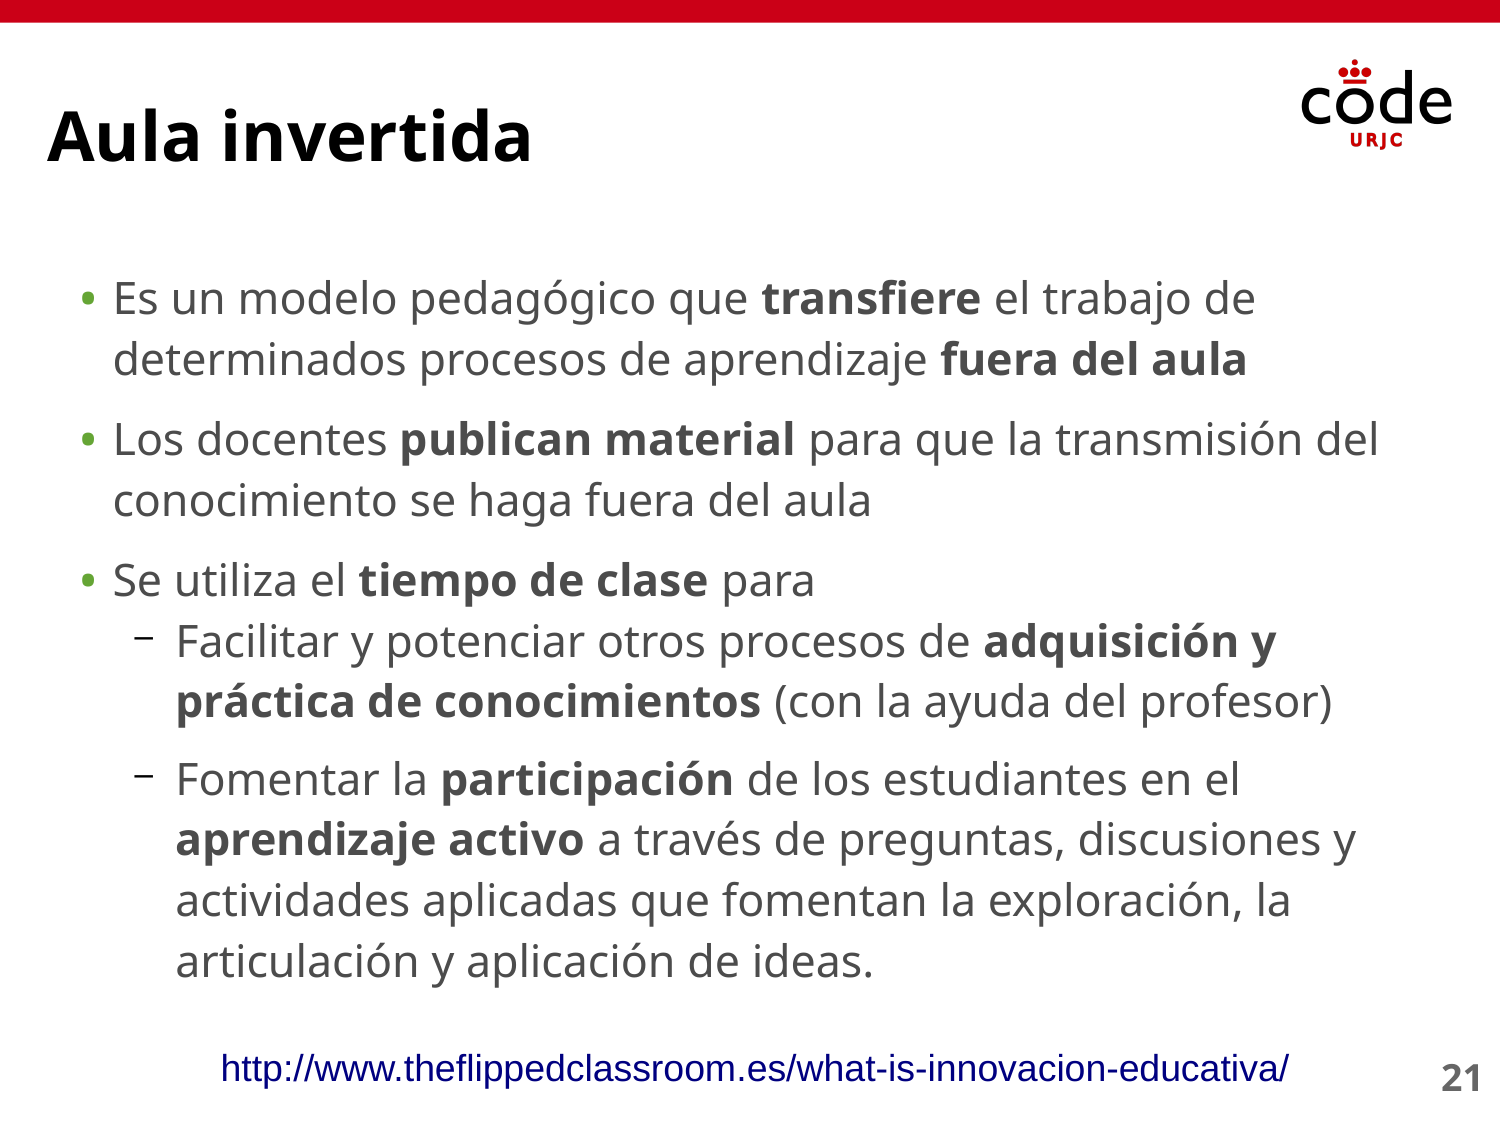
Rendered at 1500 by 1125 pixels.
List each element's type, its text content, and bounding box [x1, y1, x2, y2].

picture [1284, 50, 1468, 161]
title Aula invertida [32, 79, 1383, 189]
list Es un modelo pedagógico que transfiere el trabajo de determinados procesos de aprendizaje fuera del aula Los docentes publican material para que la transmisión del conocimiento se haga fuera del aula Se utiliza el tiempo de clase para Facilitar y potenciar otros procesos de adquisición y práctica de conocimientos (con la ayuda del profesor) Fomentar la participación de los estudiantes en el aprendizaje activo a través de preguntas, discusiones y actividades aplicadas que fomentan la exploración, la articulación y aplicación de ideas. [51, 259, 1436, 1013]
text_box http://www.theflippedclassroom.es/what-is-innovacion-educativa/ [205, 1039, 1305, 1097]
